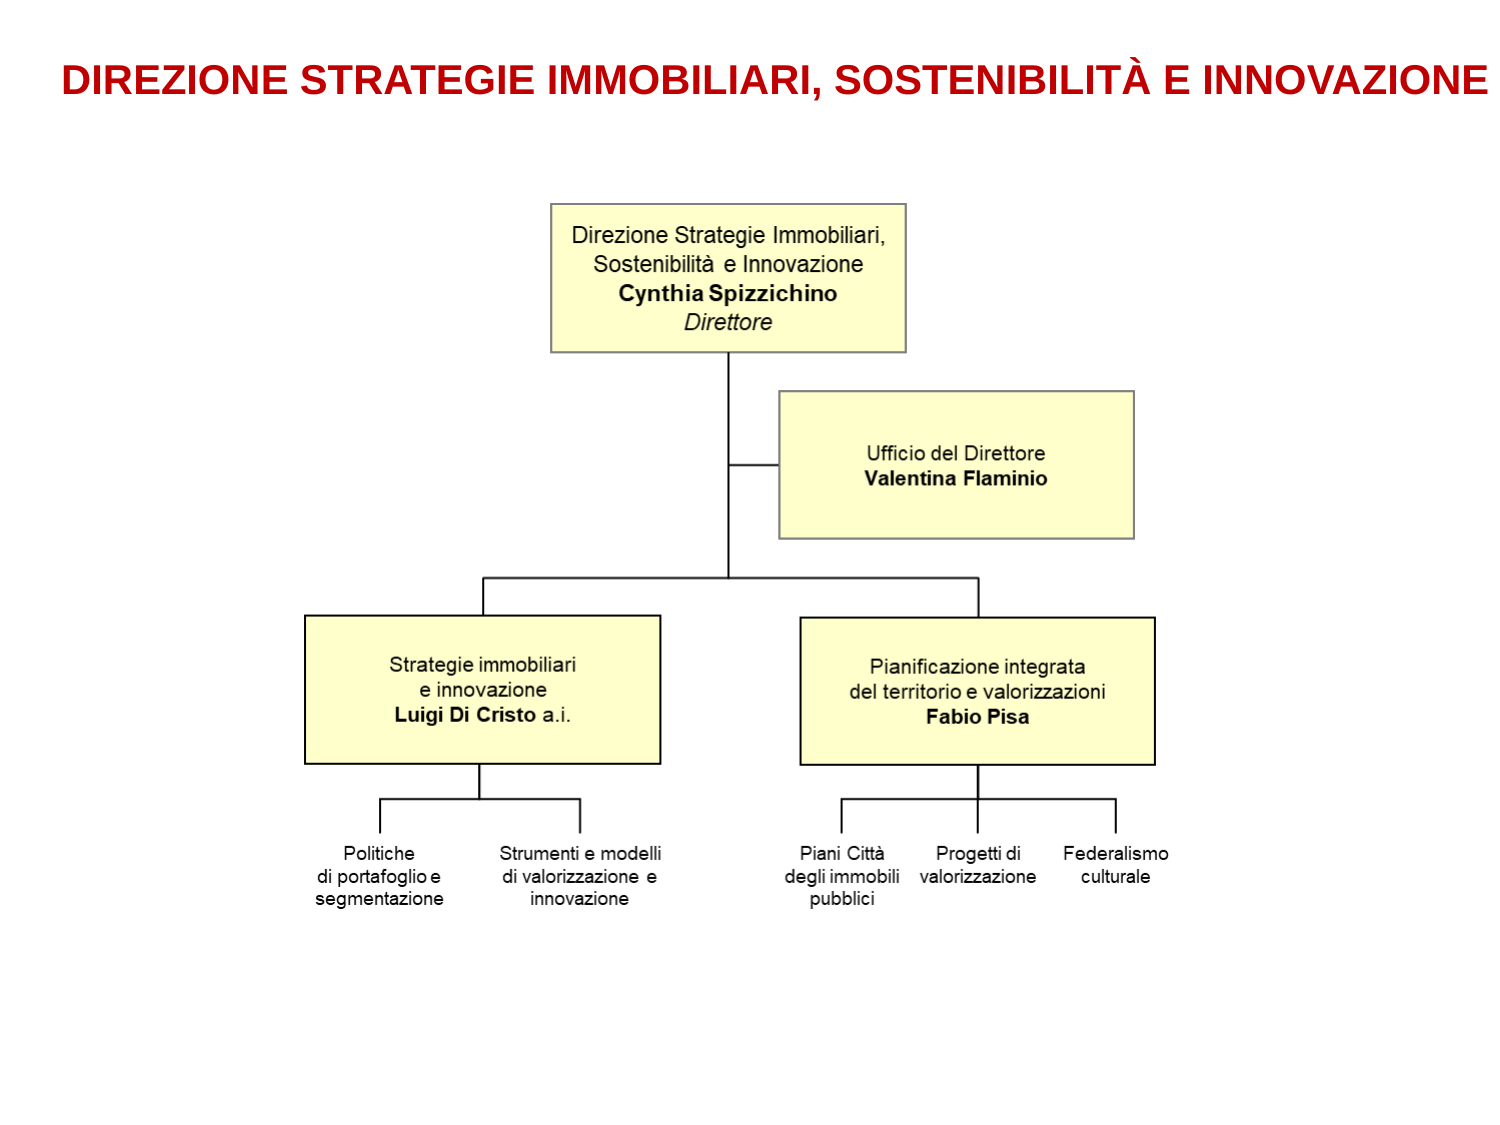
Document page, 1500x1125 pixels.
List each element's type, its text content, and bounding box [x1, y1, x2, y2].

picture [268, 203, 1232, 922]
text_box DIREZIONE STRATEGIE IMMOBILIARI, SOSTENIBILITÀ E INNOVAZIONE [46, 45, 1500, 128]
